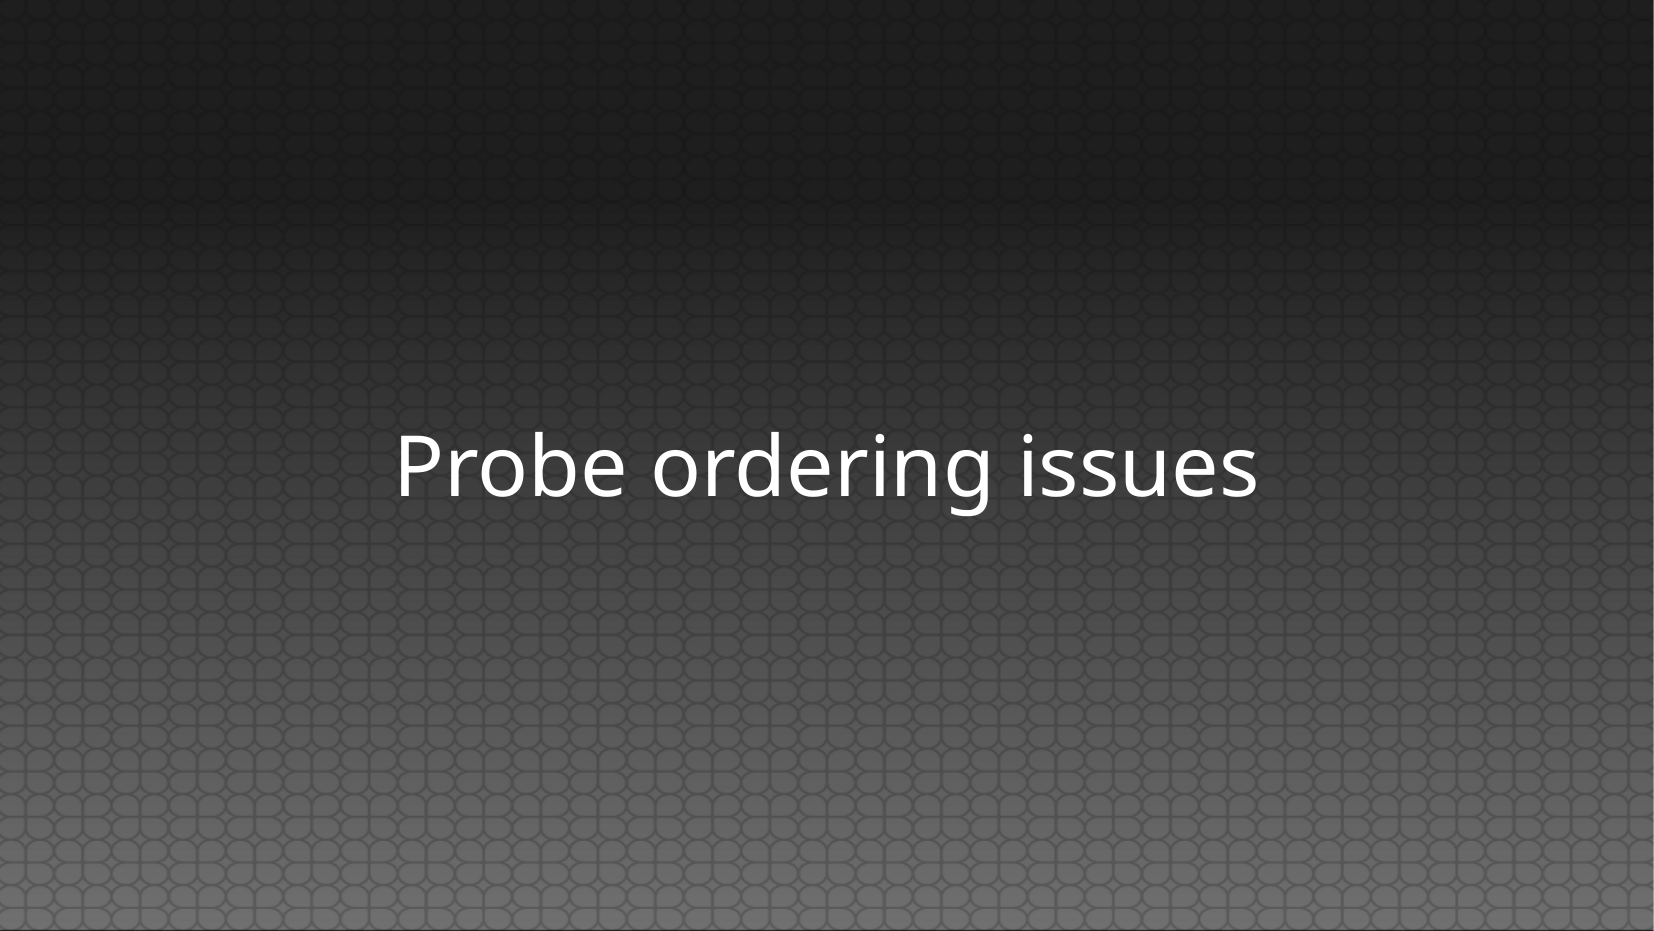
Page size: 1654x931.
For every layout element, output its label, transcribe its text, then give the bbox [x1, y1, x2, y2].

title Probe ordering issues [17, 292, 1637, 636]
picture [0, 0, 1654, 931]
